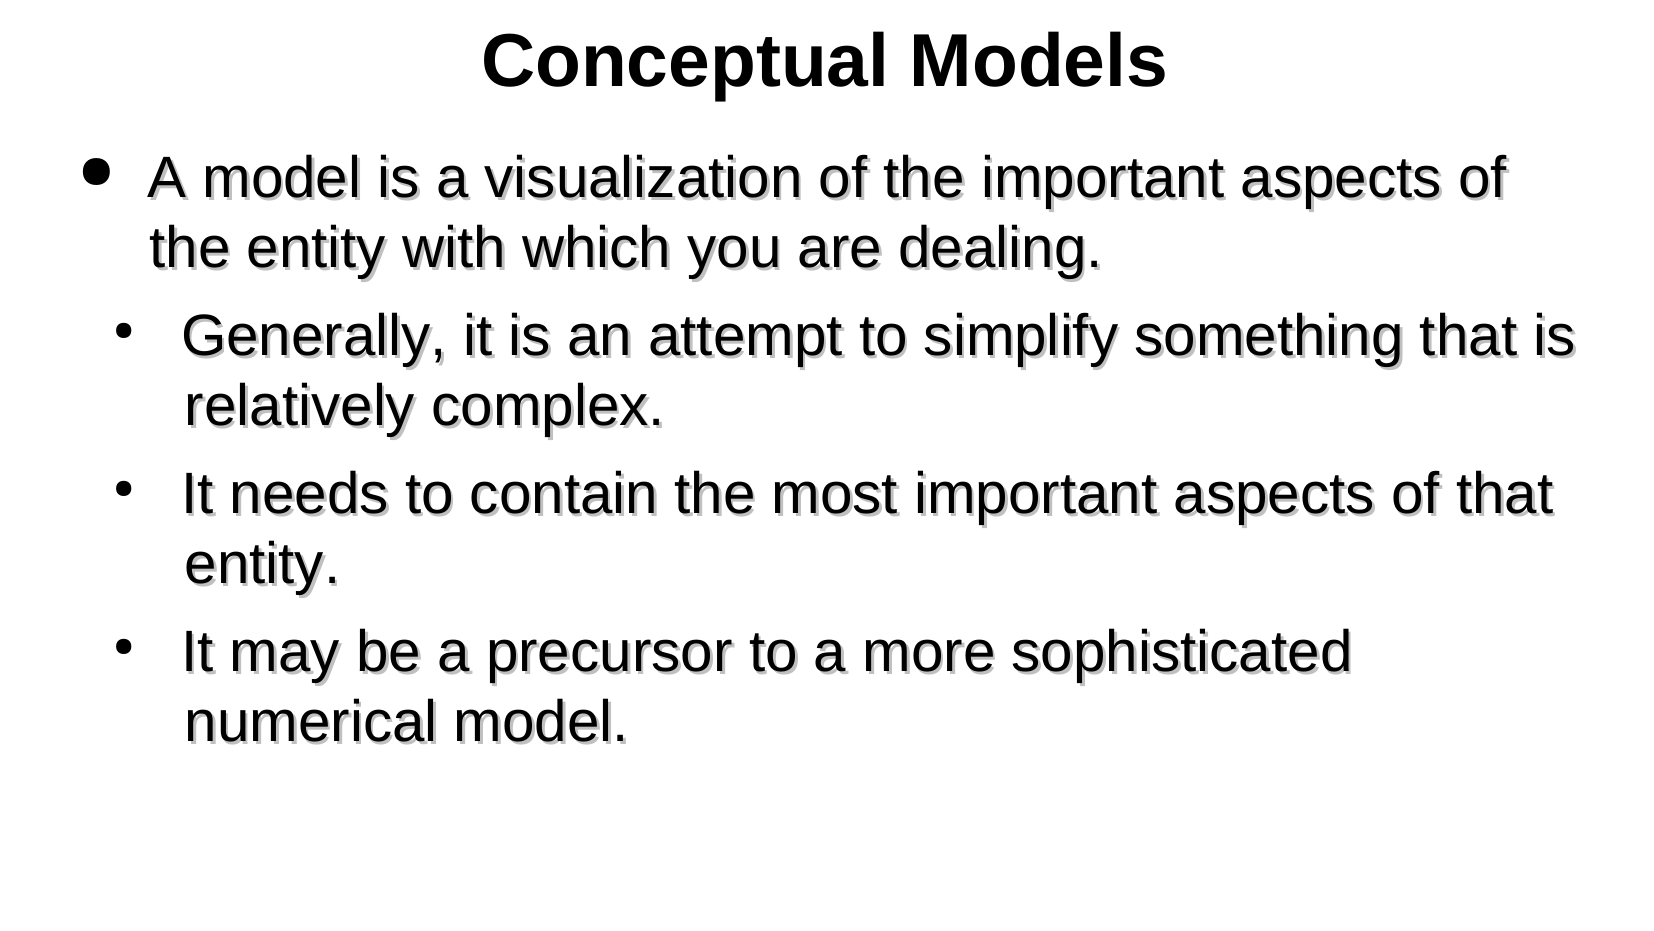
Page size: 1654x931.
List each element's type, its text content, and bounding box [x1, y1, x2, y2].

title Conceptual Models [0, 5, 1654, 107]
text_box A model is a visualization of the important aspects of the entity with which you are dealing. Generally, it is an attempt to simplify something that is relatively complex. It needs to contain the most important aspects of that entity. It may be a precursor to a more sophisticated numerical model. [63, 132, 1613, 761]
